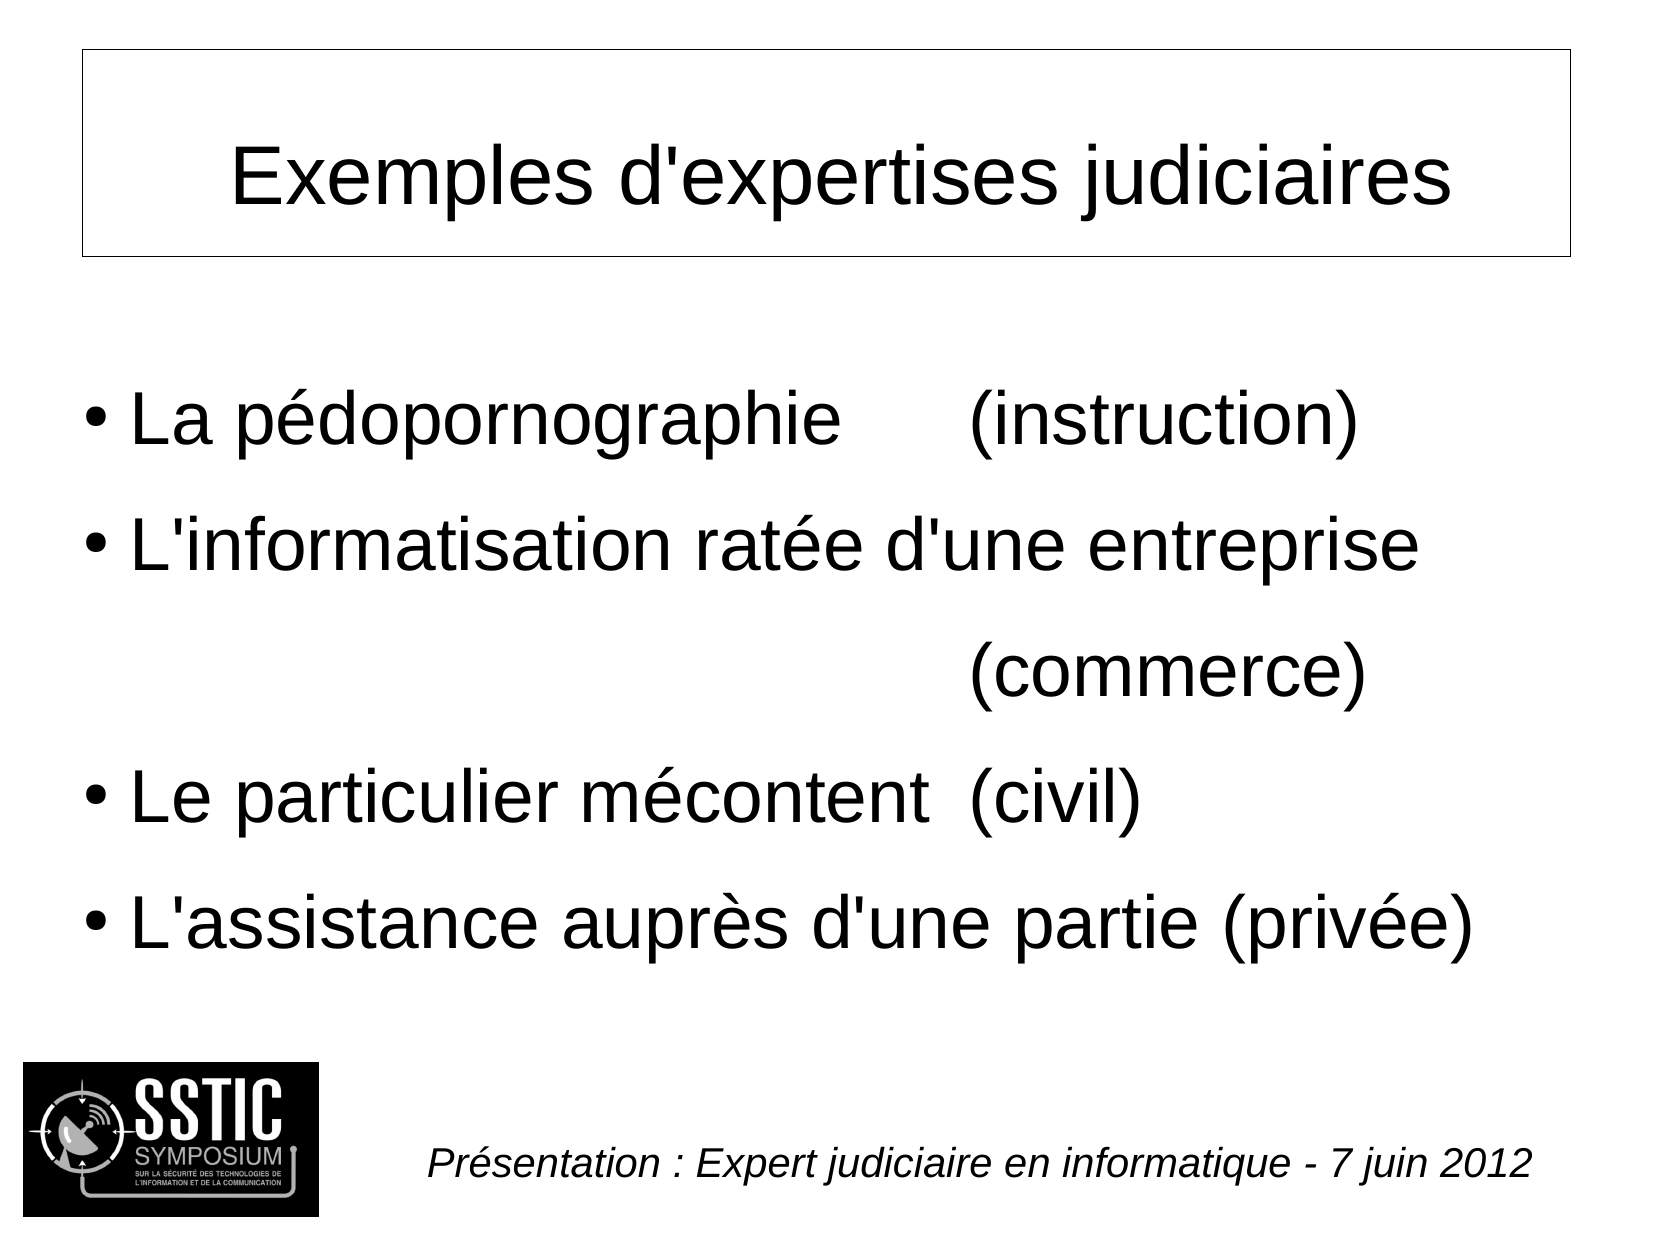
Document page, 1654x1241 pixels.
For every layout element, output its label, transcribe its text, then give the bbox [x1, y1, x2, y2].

subtitle La pédopornographie (instruction) L'informatisation ratée d'une entreprise (commerce) Le particulier mécontent (civil) L'assistance auprès d'une partie (privée) [82, 290, 1538, 1010]
picture [23, 1062, 319, 1217]
text_box Présentation : Expert judiciaire en informatique - 7 juin 2012 [377, 1110, 1583, 1217]
title Exemples d'expertises judiciaires [82, 49, 1571, 257]
